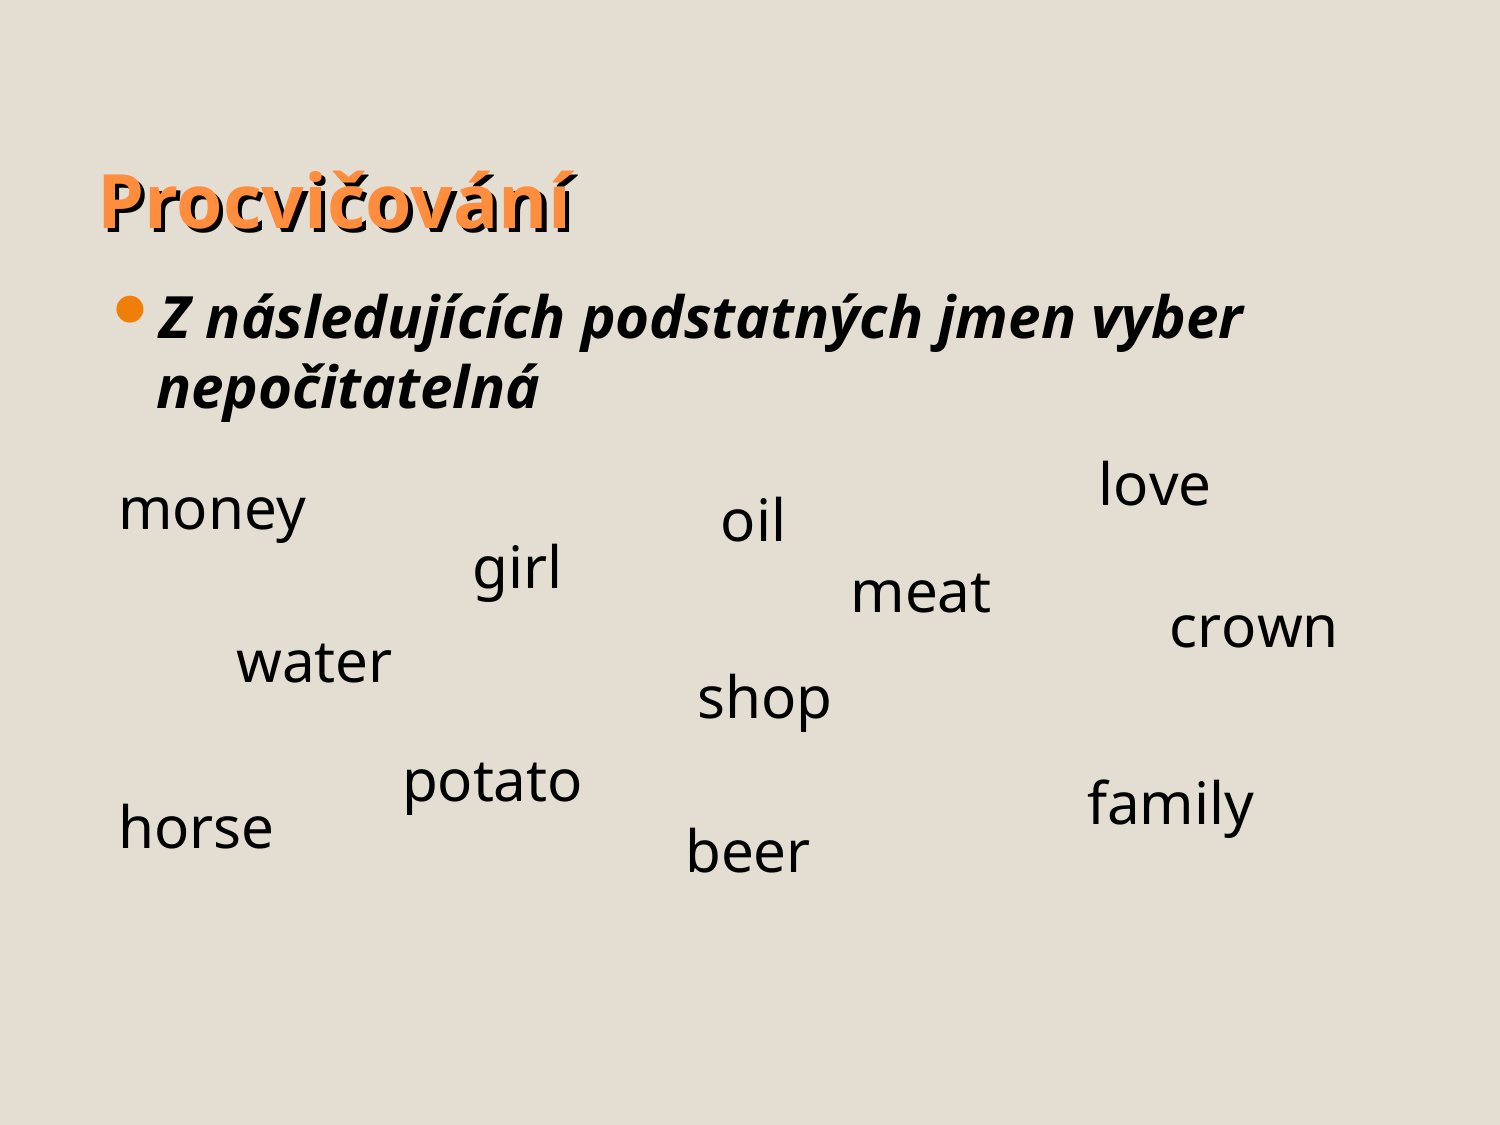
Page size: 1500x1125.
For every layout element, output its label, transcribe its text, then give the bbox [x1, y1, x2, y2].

text_box money [88, 456, 361, 575]
text_box oil [690, 467, 963, 587]
text_box crown [1139, 574, 1412, 693]
text_box meat [820, 538, 1093, 658]
text_box girl [442, 515, 715, 634]
text_box water [206, 609, 479, 728]
text_box shop [667, 645, 940, 764]
text_box potato [372, 727, 644, 847]
title Procvičování [82, 78, 1426, 251]
text_box horse [88, 774, 361, 894]
text_box family [1057, 751, 1329, 870]
text_box beer [655, 798, 928, 918]
list Z následujících podstatných jmen vyber nepočitatelná [82, 265, 1426, 504]
text_box love [1068, 432, 1341, 551]
